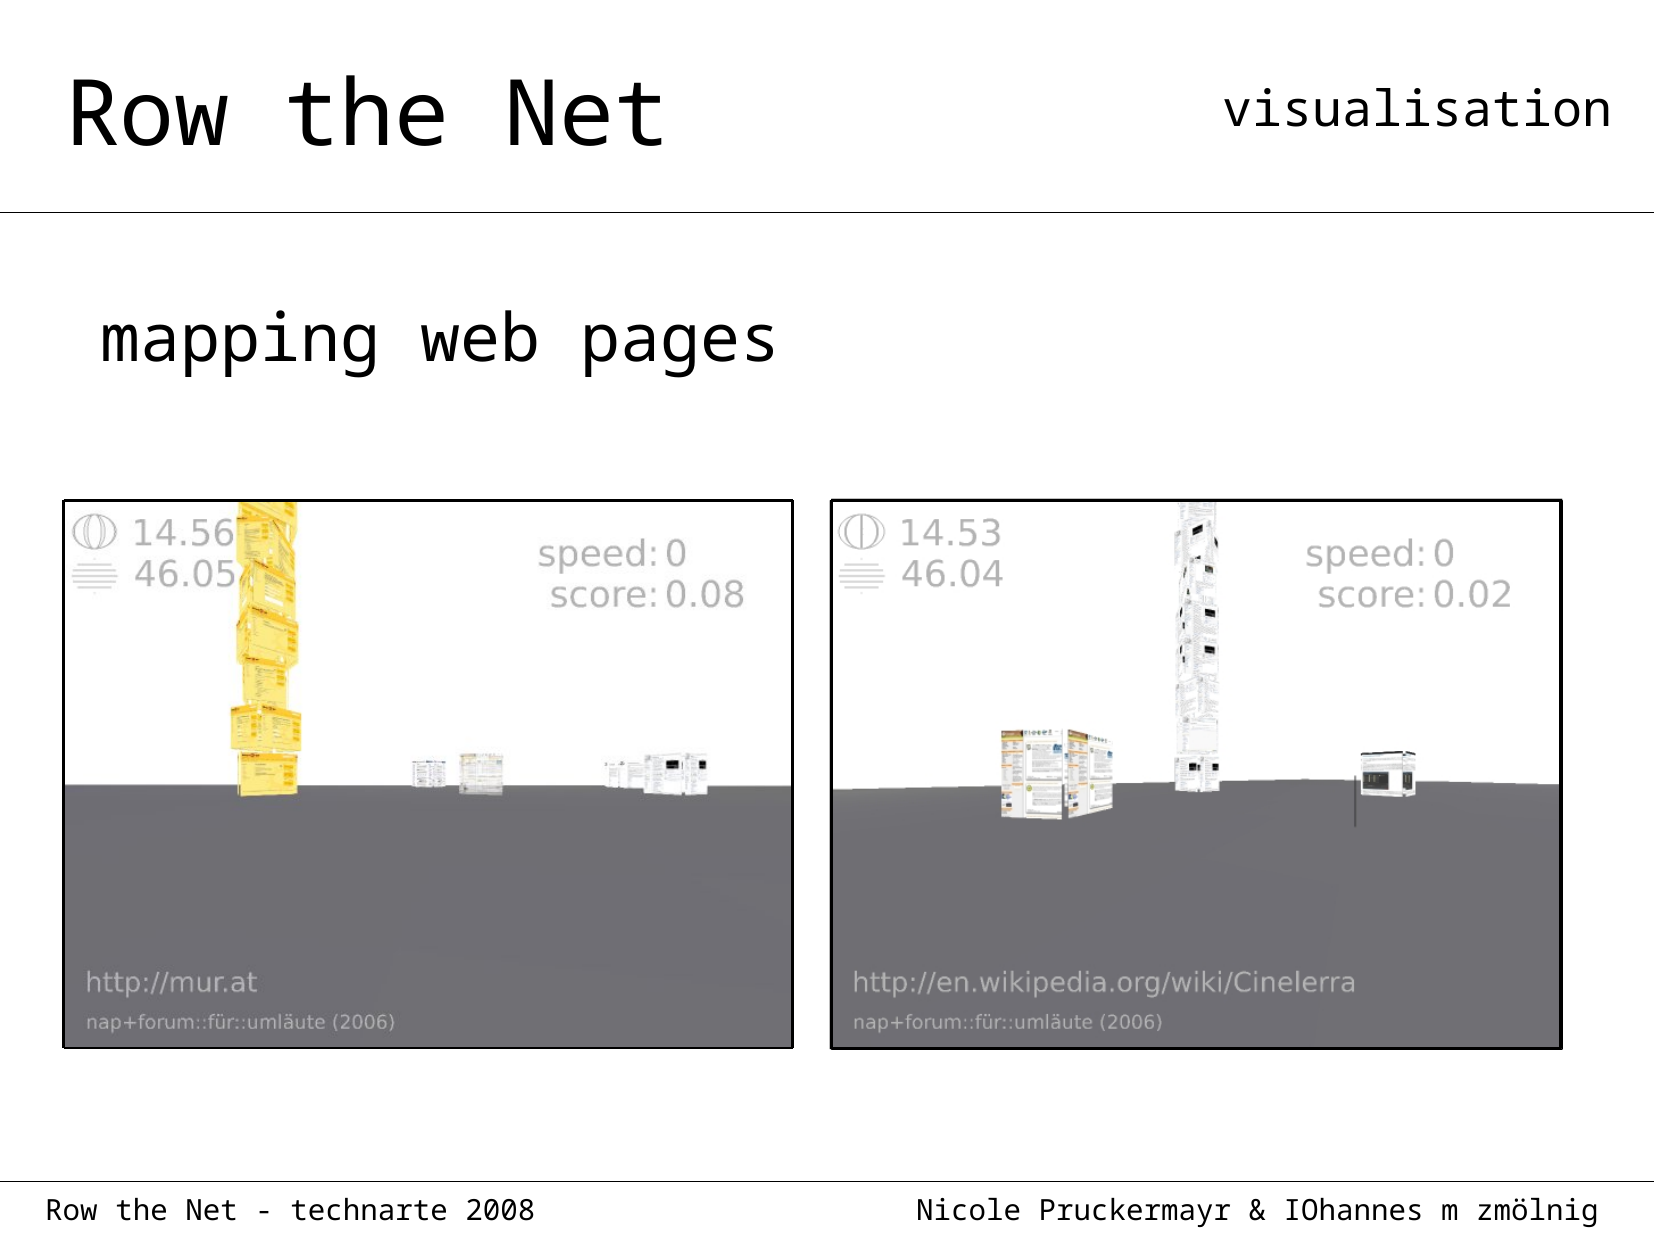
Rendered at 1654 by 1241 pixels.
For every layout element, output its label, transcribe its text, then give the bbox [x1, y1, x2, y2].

picture [65, 501, 792, 1047]
picture [832, 501, 1560, 1047]
list mapping web pages [82, 290, 1571, 1109]
title visualisation [750, 73, 1613, 142]
